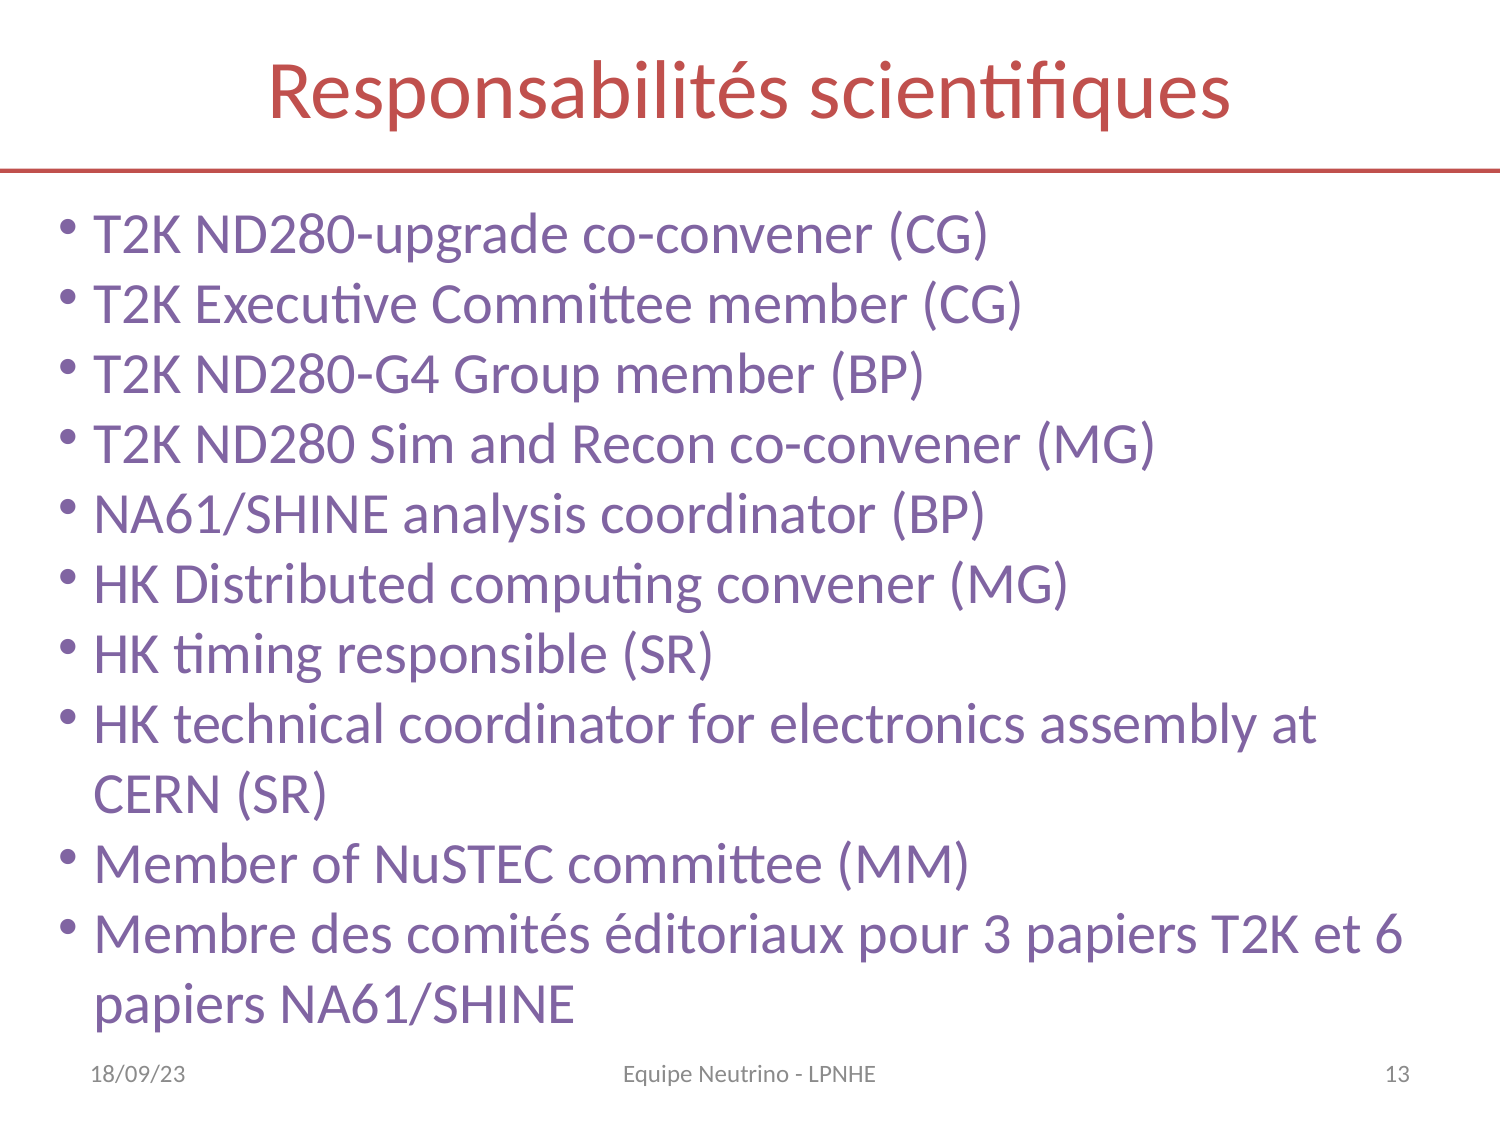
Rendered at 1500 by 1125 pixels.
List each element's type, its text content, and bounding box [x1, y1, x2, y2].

text_box Responsabilités scientifiques [75, 29, 1425, 141]
text_box <number> [1074, 1042, 1425, 1103]
text_box T2K ND280-upgrade co-convener (CG) T2K Executive Committee member (CG) T2K ND280-G4 Group member (BP) T2K ND280 Sim and Recon co-convener (MG) NA61/SHINE analysis coordinator (BP) HK Distributed computing convener (MG) HK timing responsible (SR) HK technical coordinator for electronics assembly at CERN (SR) Member of NuSTEC committee (MM) Membre des comités éditoriaux pour 3 papiers T2K et 6 papiers NA61/SHINE [43, 187, 1460, 1043]
text_box Equipe Neutrino - LPNHE [512, 1042, 988, 1103]
text_box 18/09/23 [74, 1042, 425, 1103]
